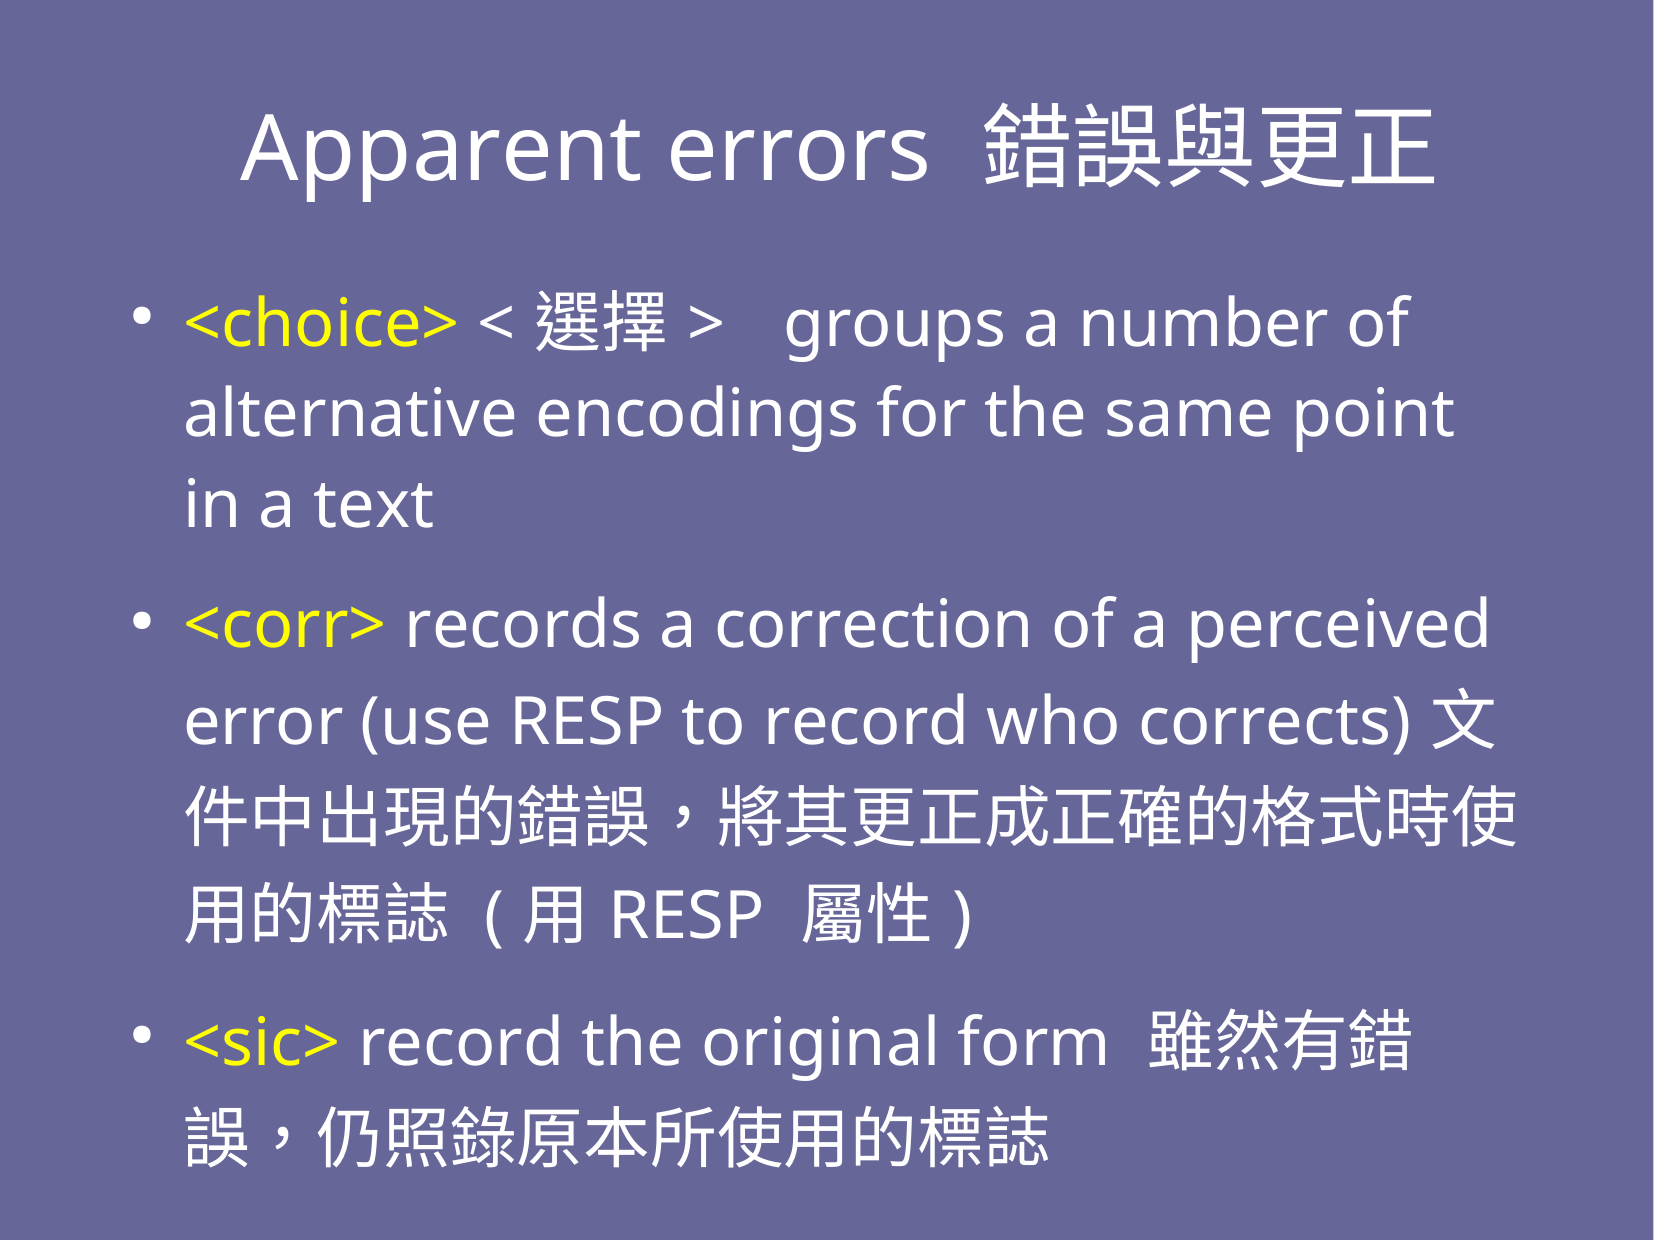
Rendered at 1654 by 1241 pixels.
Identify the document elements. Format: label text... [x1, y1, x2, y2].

list <choice> <選擇> groups a number of alternative encodings for the same point in a text <corr> records a correction of a perceived error (use RESP to record who corrects)文件中出現的錯誤，將其更正成正確的格式時使用的標誌 (用RESP 屬性) <sic> record the original form 雖然有錯誤，仍照錄原本所使用的標誌 [112, 268, 1525, 1132]
title Apparent errors 錯誤與更正 [125, 37, 1538, 245]
